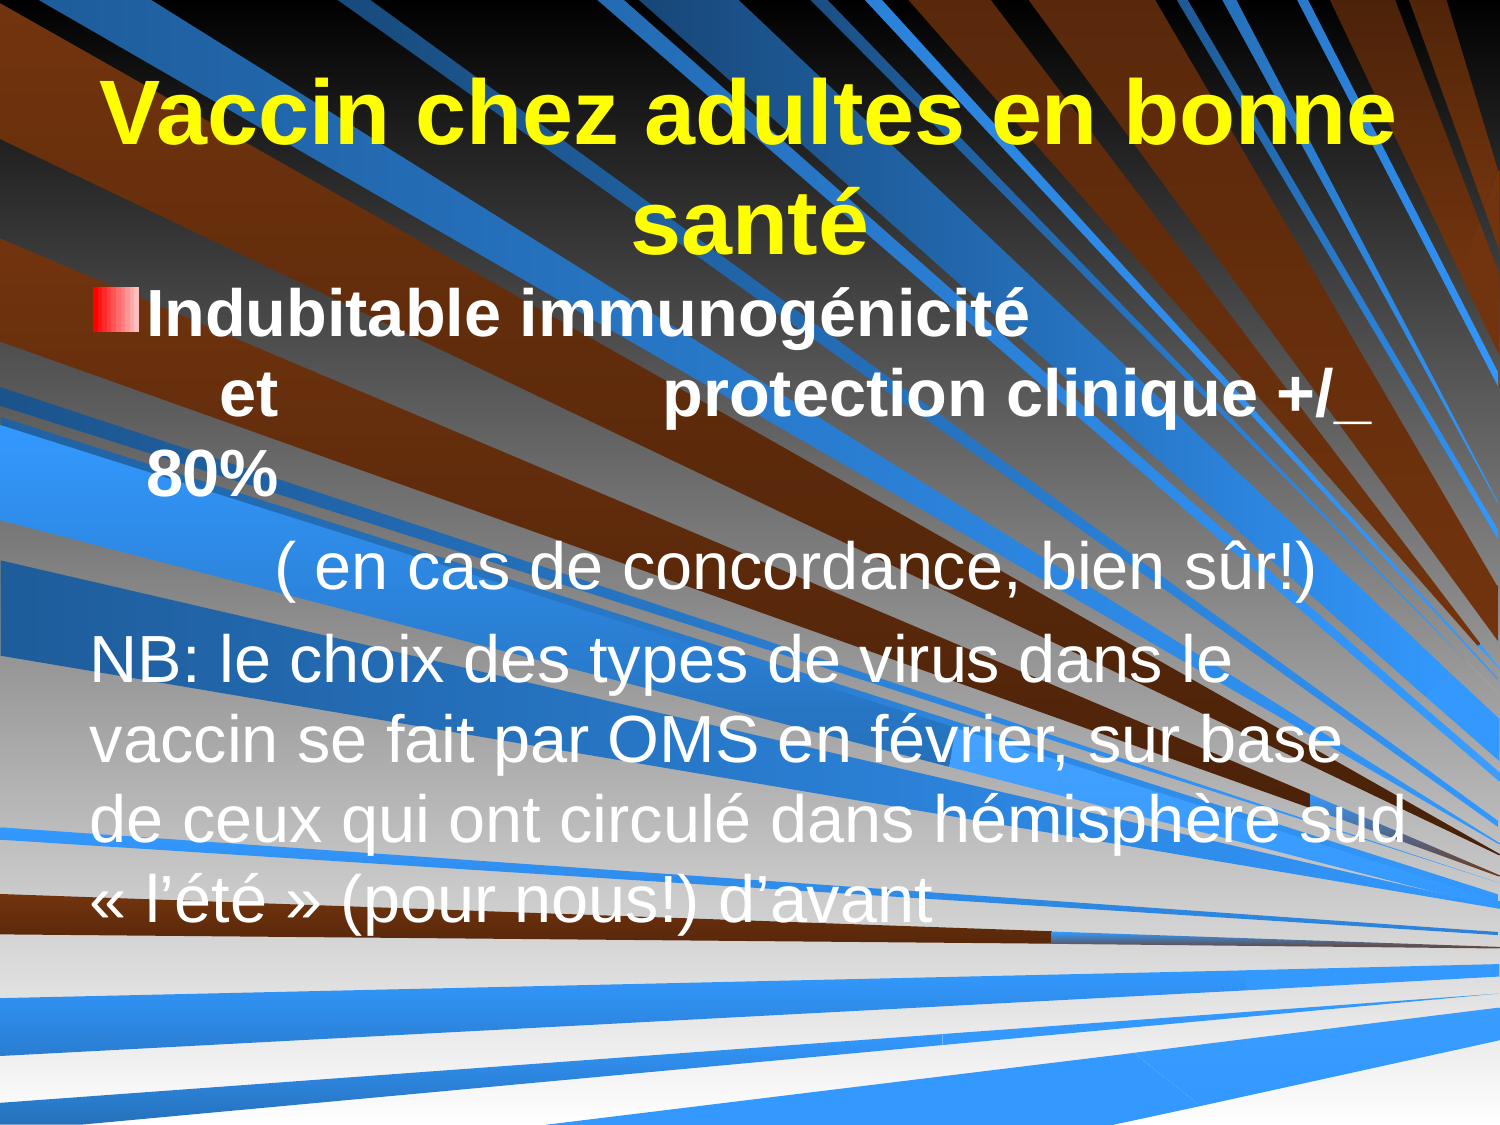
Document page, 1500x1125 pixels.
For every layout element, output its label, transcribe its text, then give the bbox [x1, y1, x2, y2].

list Indubitable immunogénicité et protection clinique +/_ 80% ( en cas de concordance, bien sûr!) NB: le choix des types de virus dans le vaccin se fait par OMS en février, sur base de ceux qui ont circulé dans hémisphère sud « l’été » (pour nous!) d’avant [75, 262, 1425, 1006]
title Vaccin chez adultes en bonne santé [75, 45, 1425, 234]
